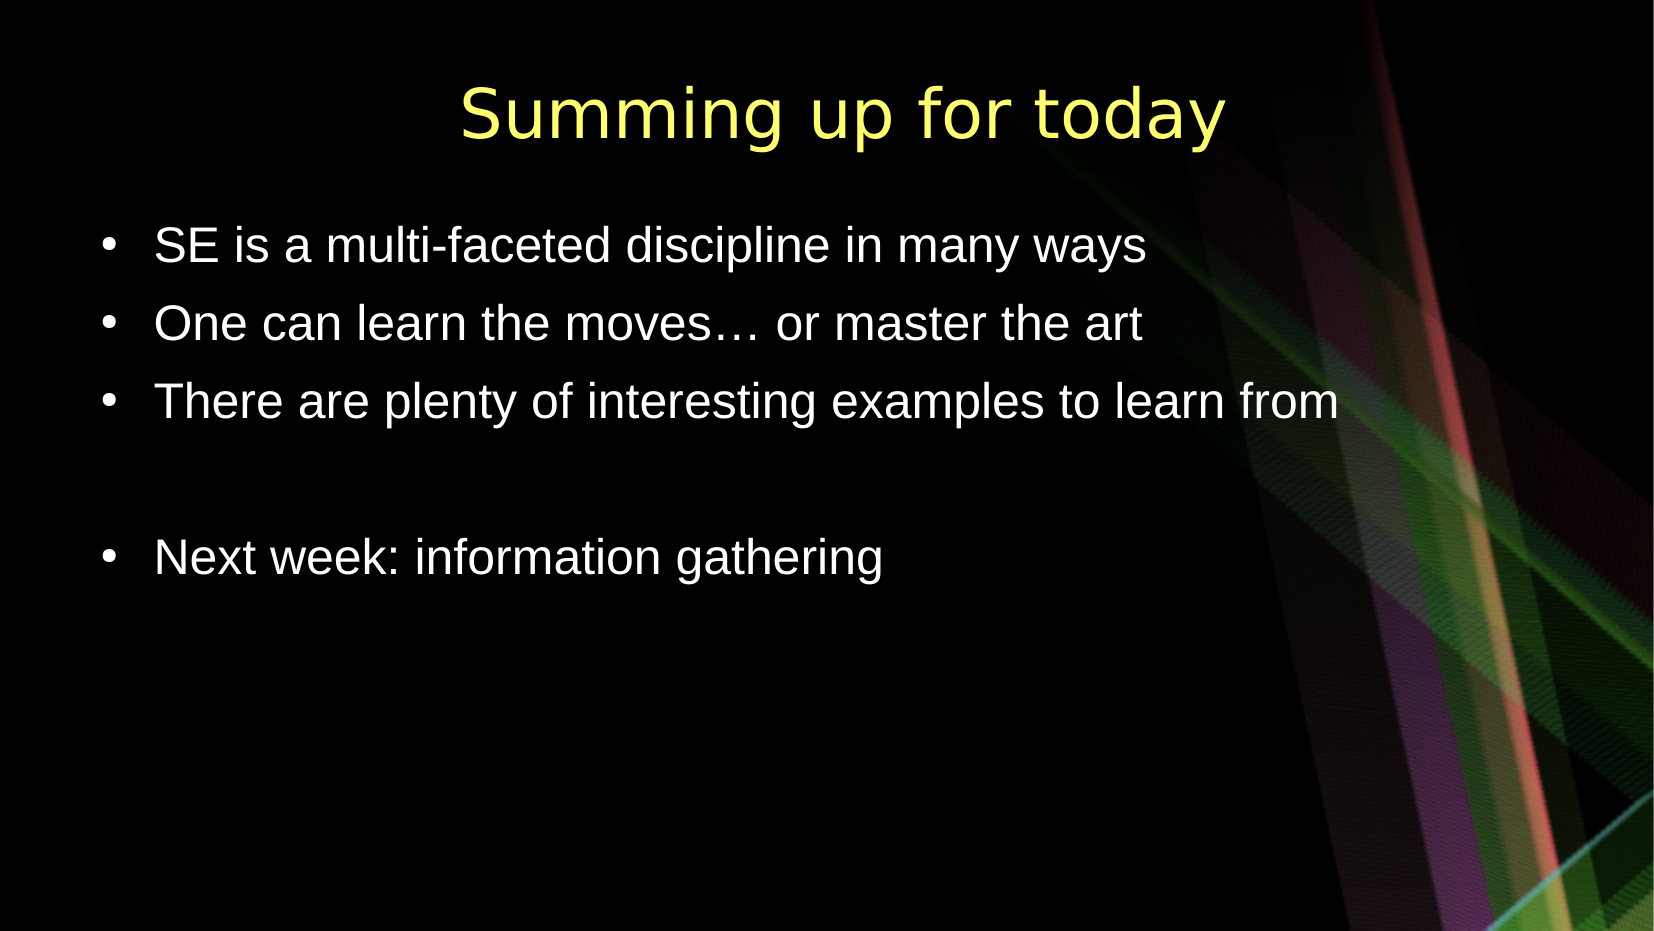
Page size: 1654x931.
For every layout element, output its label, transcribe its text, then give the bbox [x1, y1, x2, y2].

picture [0, 0, 1654, 931]
title Summing up for today [82, 37, 1607, 193]
list SE is a multi-faceted discipline in many ways One can learn the moves… or master the art There are plenty of interesting examples to learn from Next week: information gathering [82, 217, 1607, 898]
